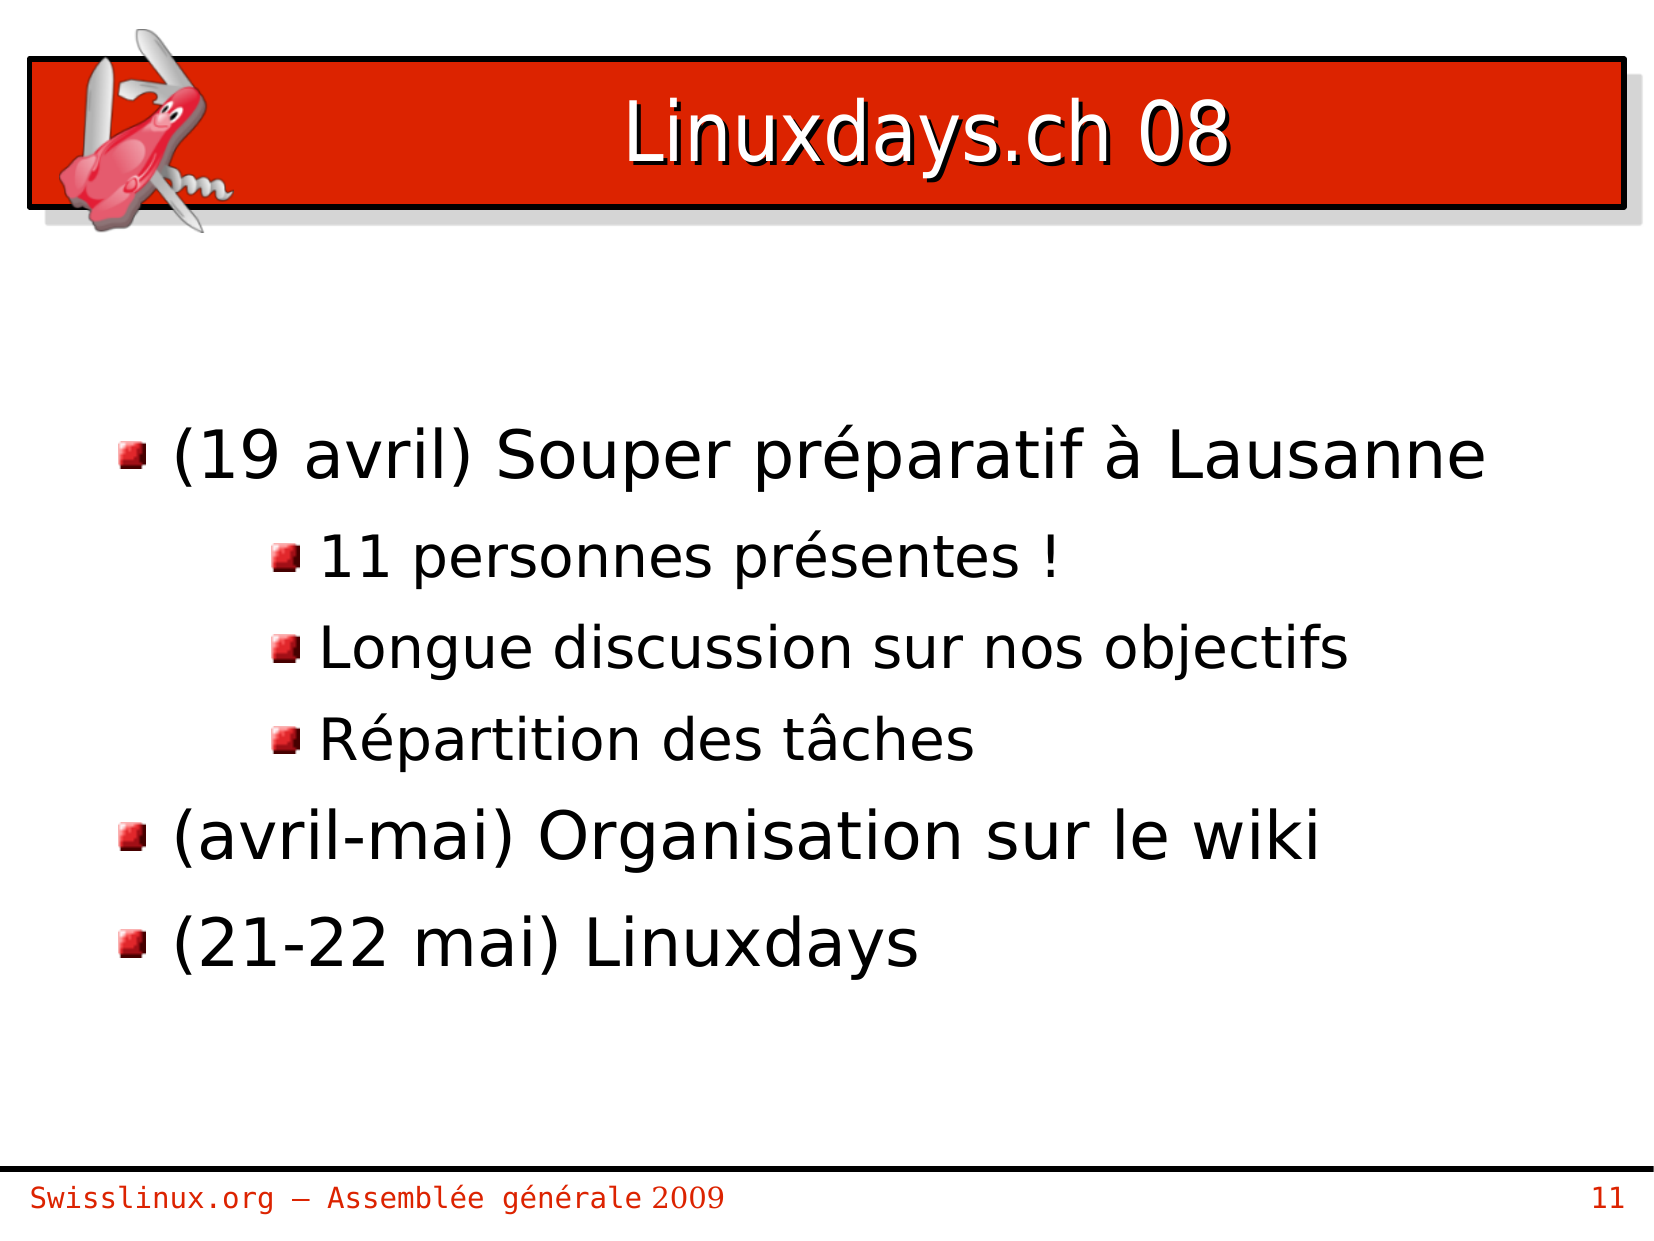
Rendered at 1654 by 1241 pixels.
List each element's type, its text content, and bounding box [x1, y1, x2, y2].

title Linuxdays.ch 08 [259, 84, 1595, 182]
picture [59, 29, 234, 233]
list (19 avril) Souper préparatif à Lausanne 11 personnes présentes ! Longue discussion sur nos objectifs Répartition des tâches (avril-mai) Organisation sur le wiki (21-22 mai) Linuxdays [82, 297, 1571, 1102]
